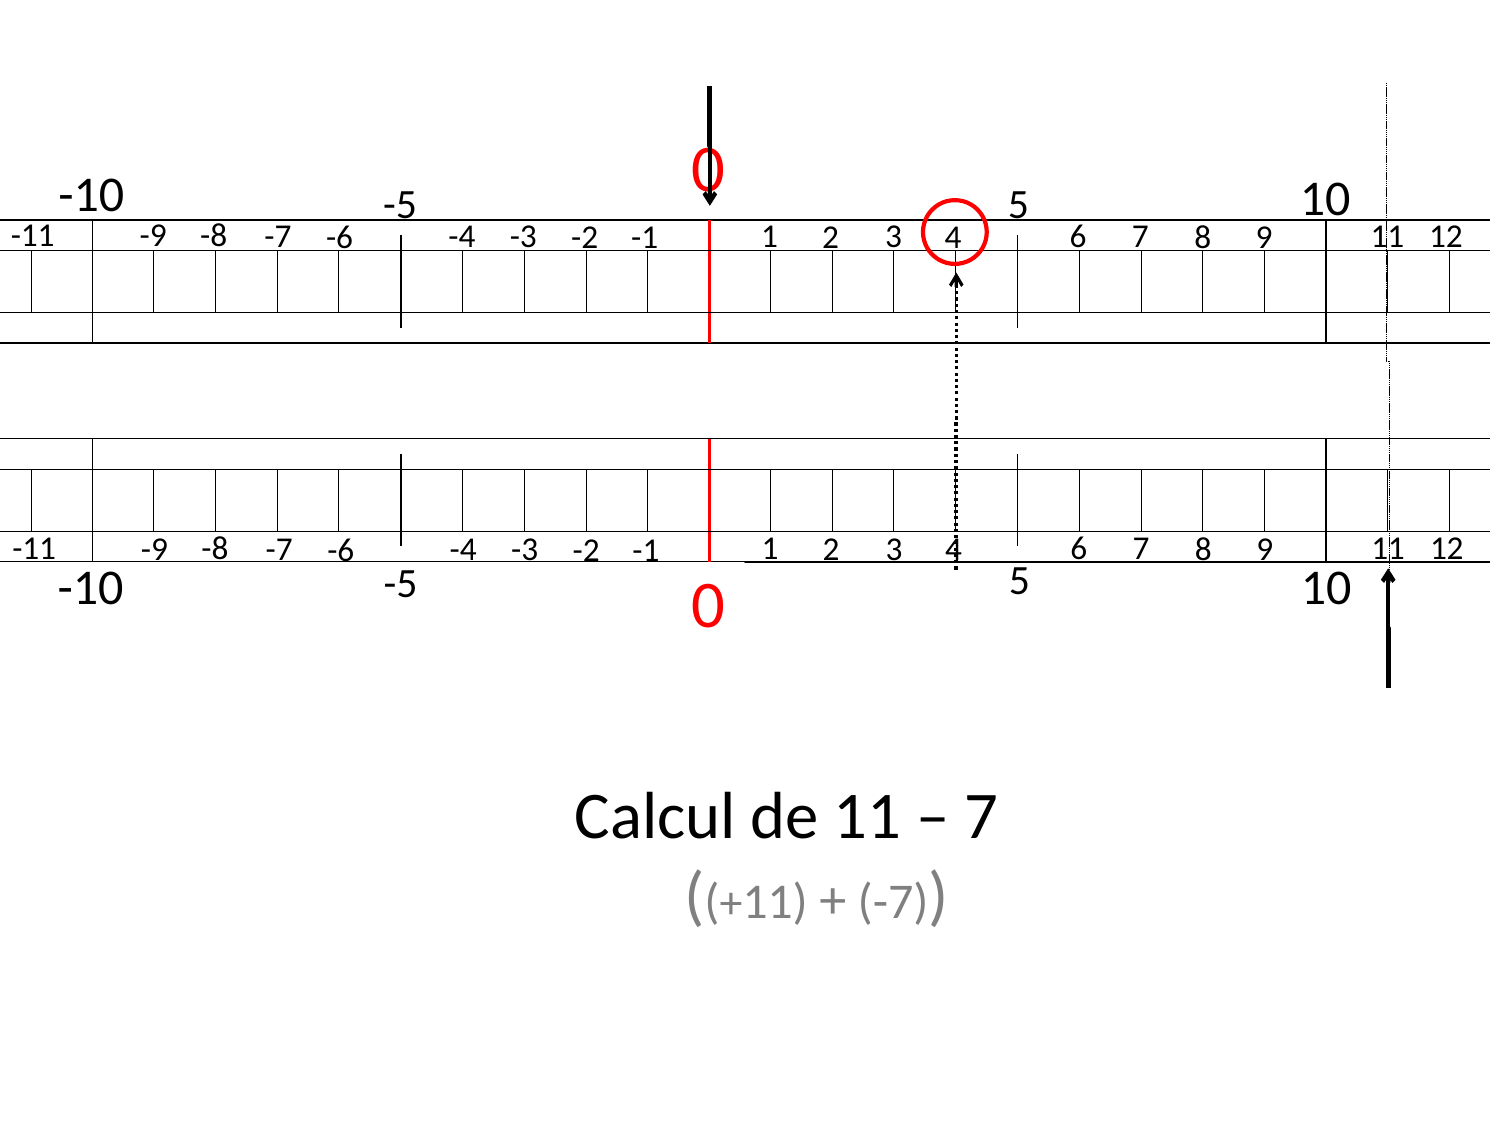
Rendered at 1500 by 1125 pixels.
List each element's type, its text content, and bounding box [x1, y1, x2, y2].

text_box -10 [57, 554, 135, 615]
text_box 3 [885, 526, 915, 567]
text_box 0 [677, 117, 728, 213]
text_box 11 [1371, 525, 1389, 566]
text_box -11 [12, 525, 63, 566]
text_box 6 [1069, 213, 1099, 254]
text_box 9 [1255, 215, 1285, 256]
text_box 8 [1199, 539, 1206, 547]
text_box 8 [1195, 526, 1225, 567]
text_box -9 [140, 526, 176, 567]
text_box 7 [1132, 526, 1162, 567]
text_box -11 [10, 212, 62, 253]
text_box -7 [264, 214, 299, 255]
text_box -8 [200, 213, 235, 254]
text_box -5 [383, 176, 422, 227]
text_box -7 [265, 527, 300, 568]
text_box -2 [571, 214, 608, 255]
text_box -3 [509, 214, 546, 255]
text_box 7 [1131, 214, 1162, 255]
text_box Calcul de 11 – 7 ((+11) + (-7)) [559, 764, 1074, 1020]
text_box 10 [1300, 554, 1378, 615]
text_box 10 [1300, 165, 1378, 226]
text_box 1 [761, 525, 791, 566]
text_box -5 [383, 555, 422, 606]
text_box 2 [822, 215, 852, 256]
text_box 4 [944, 214, 974, 255]
text_box -3 [511, 527, 547, 568]
text_box -8 [201, 526, 236, 567]
text_box 2 [822, 527, 852, 568]
text_box 5 [1007, 176, 1038, 227]
text_box -4 [449, 526, 485, 567]
text_box 0 [712, 154, 717, 185]
text_box 11 [1370, 213, 1386, 254]
text_box 11 [1390, 525, 1414, 566]
text_box -9 [139, 213, 175, 254]
text_box 12 [1429, 526, 1474, 567]
text_box 0 [676, 553, 728, 649]
text_box -6 [327, 527, 360, 568]
text_box -6 [325, 214, 358, 255]
text_box 1 [761, 213, 791, 254]
text_box 8 [1198, 550, 1207, 558]
text_box 6 [1070, 525, 1100, 566]
text_box 3 [884, 214, 915, 255]
text_box -1 [631, 215, 670, 255]
text_box 9 [1256, 527, 1286, 568]
text_box 12 [1429, 214, 1473, 255]
text_box 11 [1387, 213, 1413, 254]
text_box 0 [698, 152, 708, 187]
text_box -4 [448, 213, 484, 254]
text_box -2 [572, 527, 609, 568]
text_box -10 [58, 161, 136, 222]
text_box -1 [632, 527, 671, 568]
text_box 8 [1194, 214, 1224, 255]
text_box 4 [945, 526, 975, 567]
text_box 5 [1008, 552, 1038, 603]
